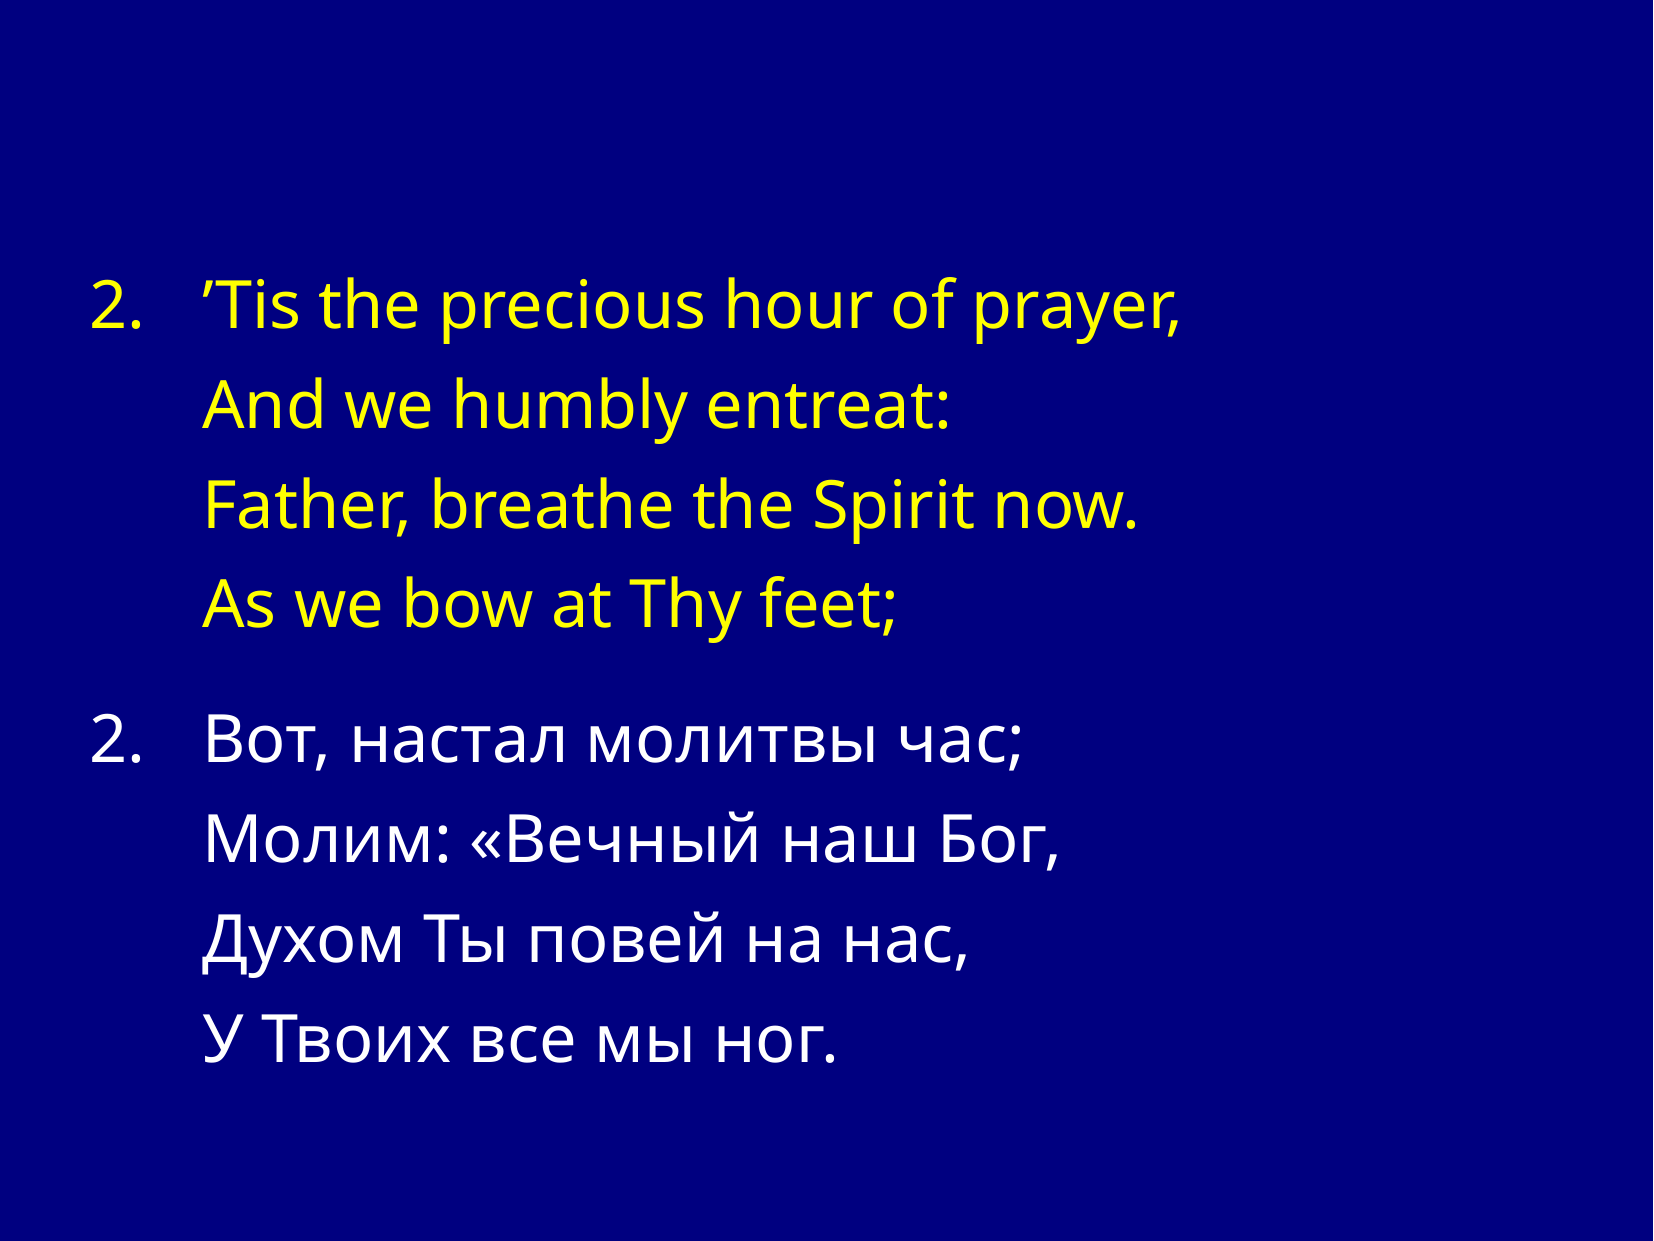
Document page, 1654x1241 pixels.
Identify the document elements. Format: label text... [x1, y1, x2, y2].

text_box 2. ’Tis the precious hour of prayer, And we humbly entreat: Father, breathe the Spirit now. As we bow at Thy feet; [75, 150, 1576, 638]
text_box 2. Вот, настал молитвы час; Молим: «Вечный наш Бог, Духом Ты повей на нас, У Твоих все мы ног. [75, 675, 1576, 1163]
